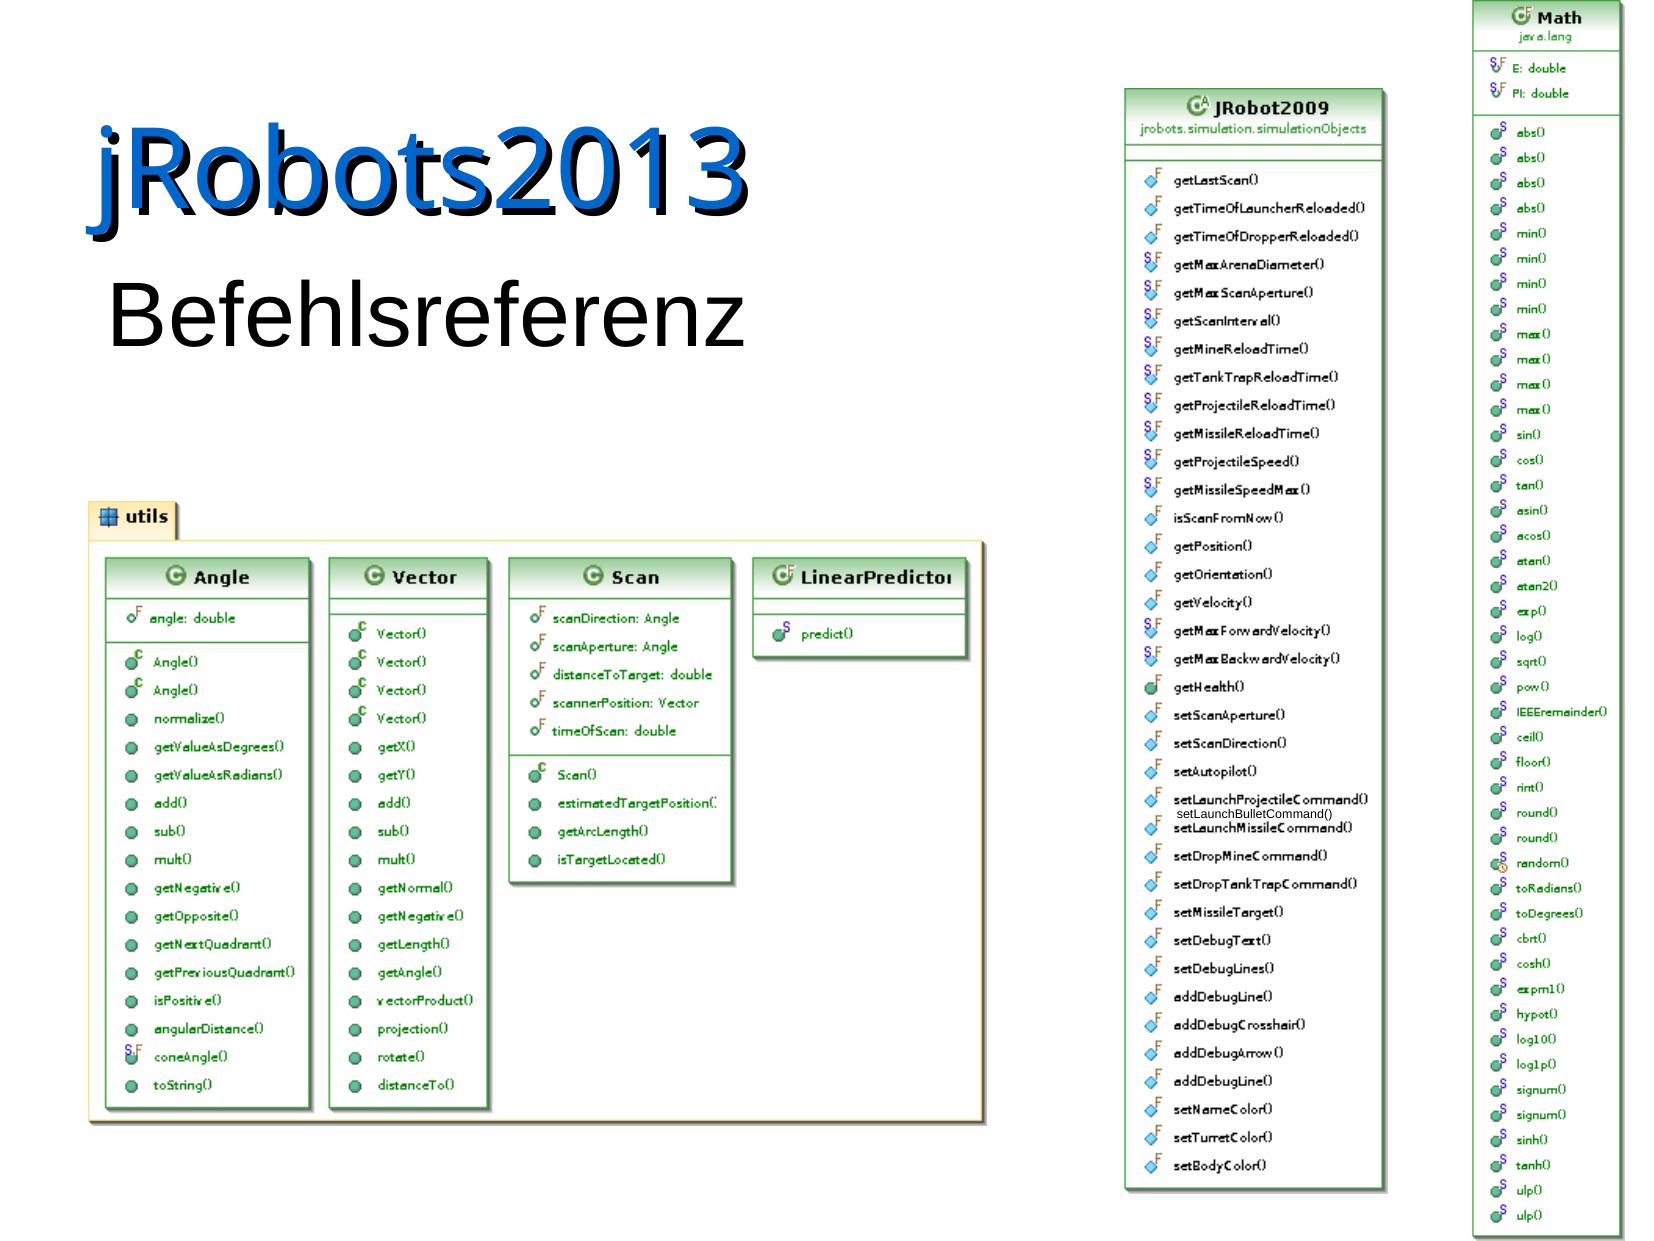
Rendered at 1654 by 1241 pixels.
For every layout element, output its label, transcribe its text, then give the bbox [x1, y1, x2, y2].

picture [1471, 0, 1625, 1241]
title Befehlsreferenz [88, 246, 768, 384]
picture [88, 501, 987, 1126]
picture [1123, 88, 1388, 1194]
text_box setLaunchBulletCommand() [1162, 799, 1348, 829]
